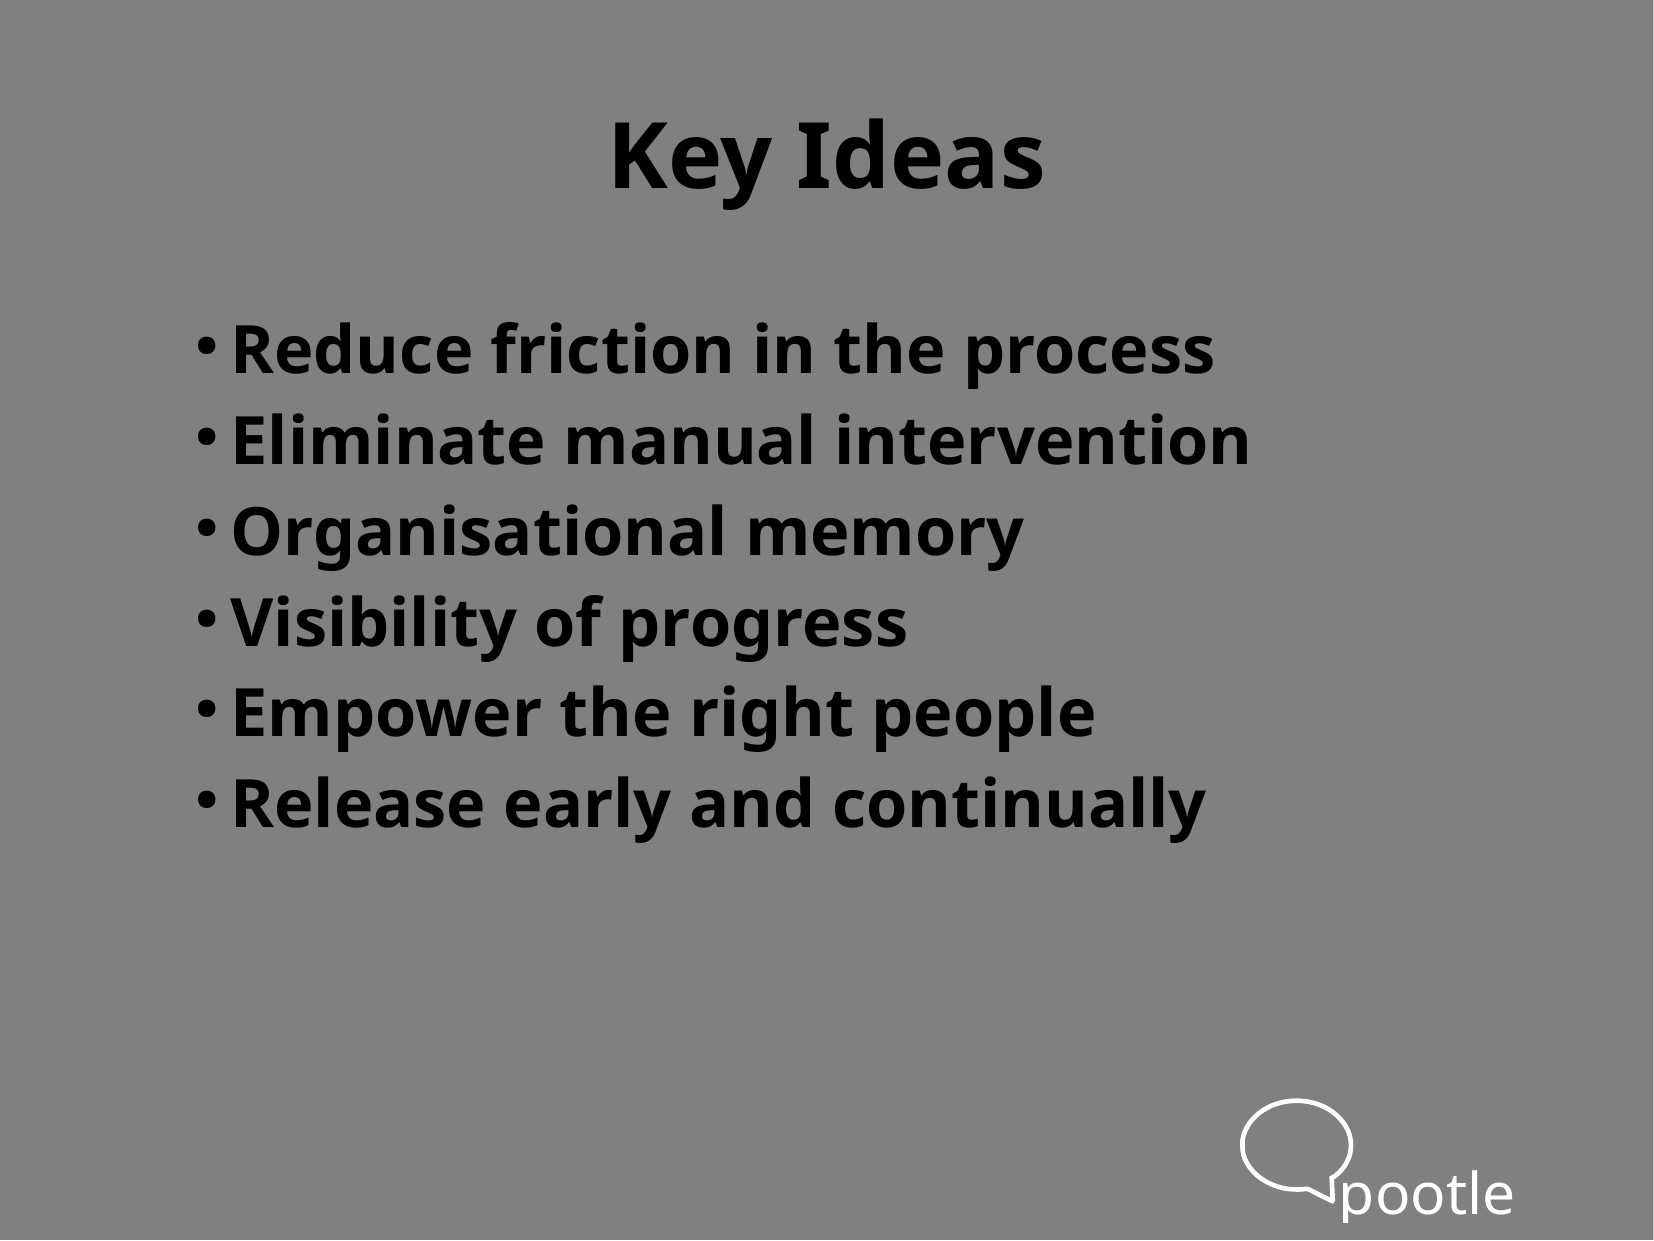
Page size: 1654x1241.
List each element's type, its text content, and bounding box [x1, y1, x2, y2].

title Key Ideas [82, 49, 1571, 257]
subtitle Reduce friction in the process Eliminate manual intervention Organisational memory Visibility of progress Empower the right people Release early and continually [194, 260, 1459, 980]
